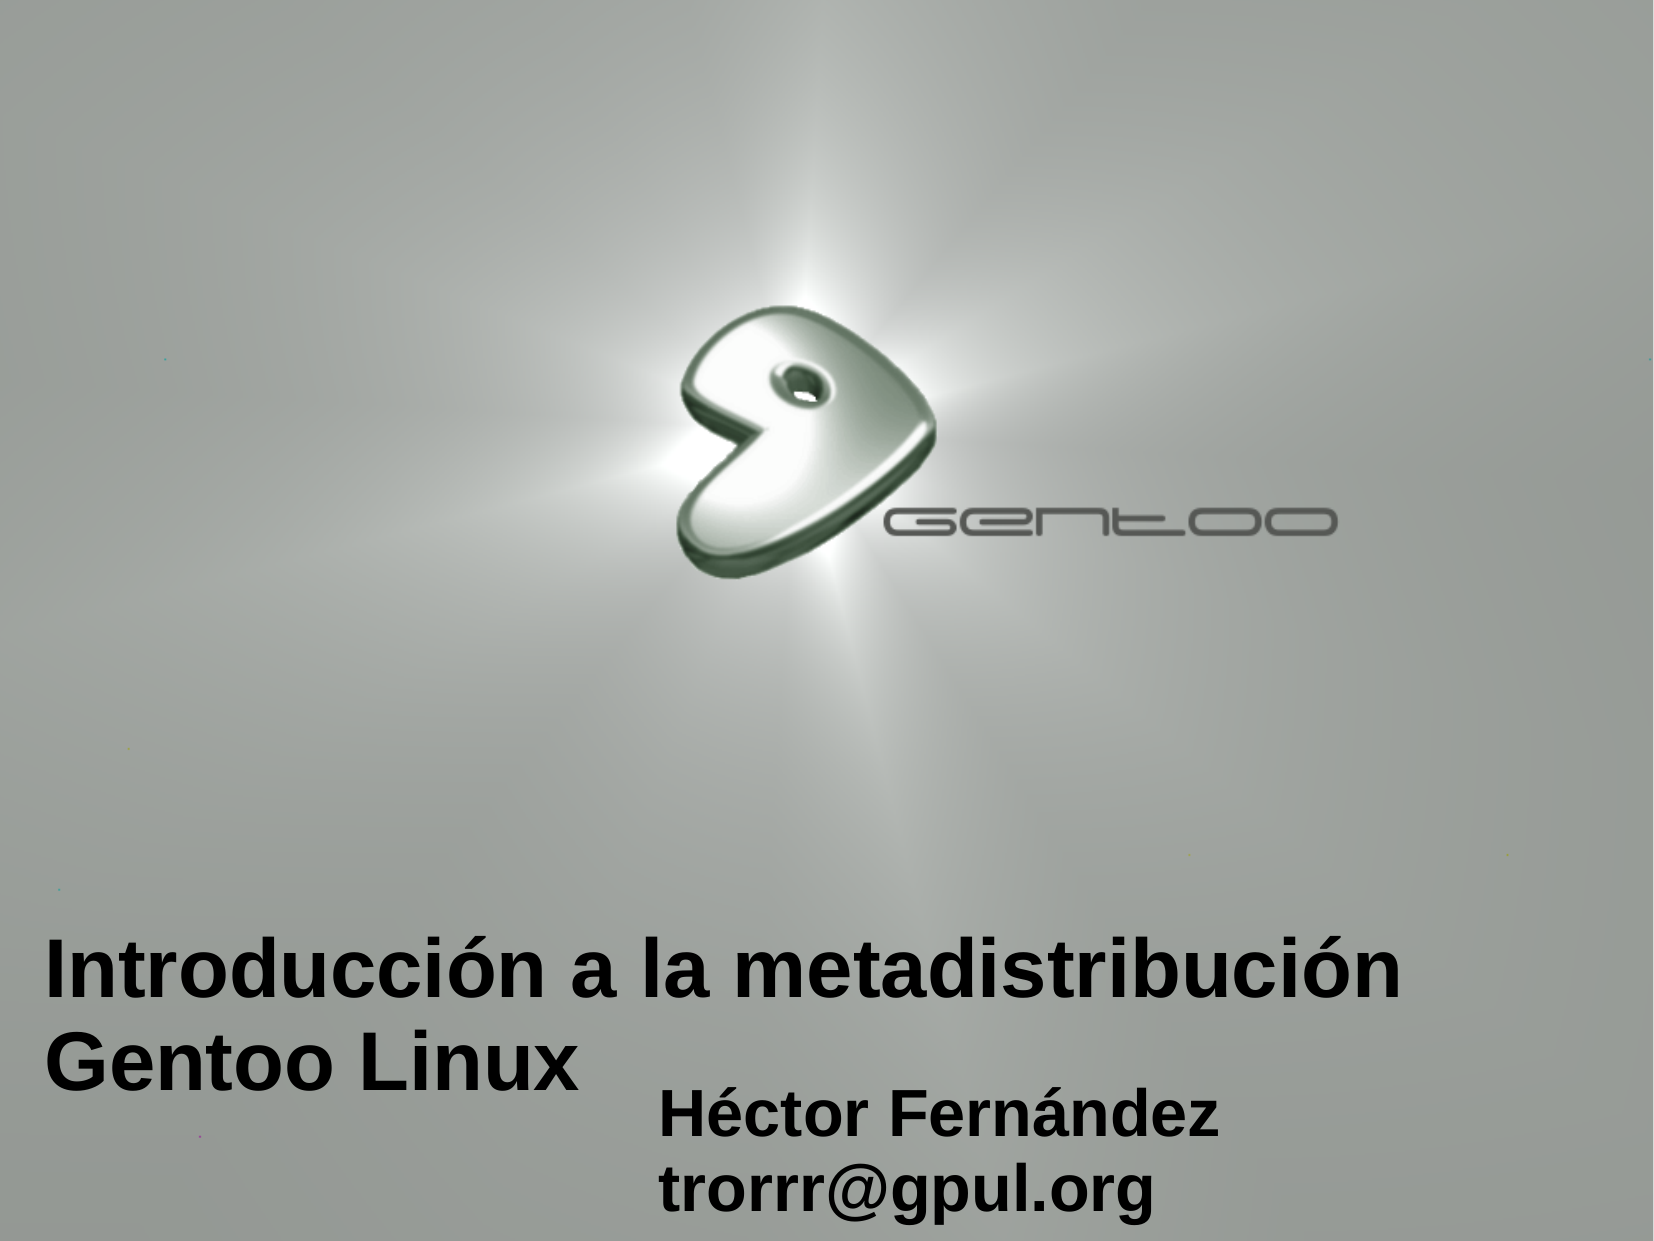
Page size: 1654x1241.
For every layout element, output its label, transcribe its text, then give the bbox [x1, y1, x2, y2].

text_box Héctor Fernández trorrr@gpul.org [643, 1068, 1613, 1170]
text_box Introducción a la metadistribución Gentoo Linux [29, 915, 1654, 1037]
picture [0, 0, 1654, 1241]
